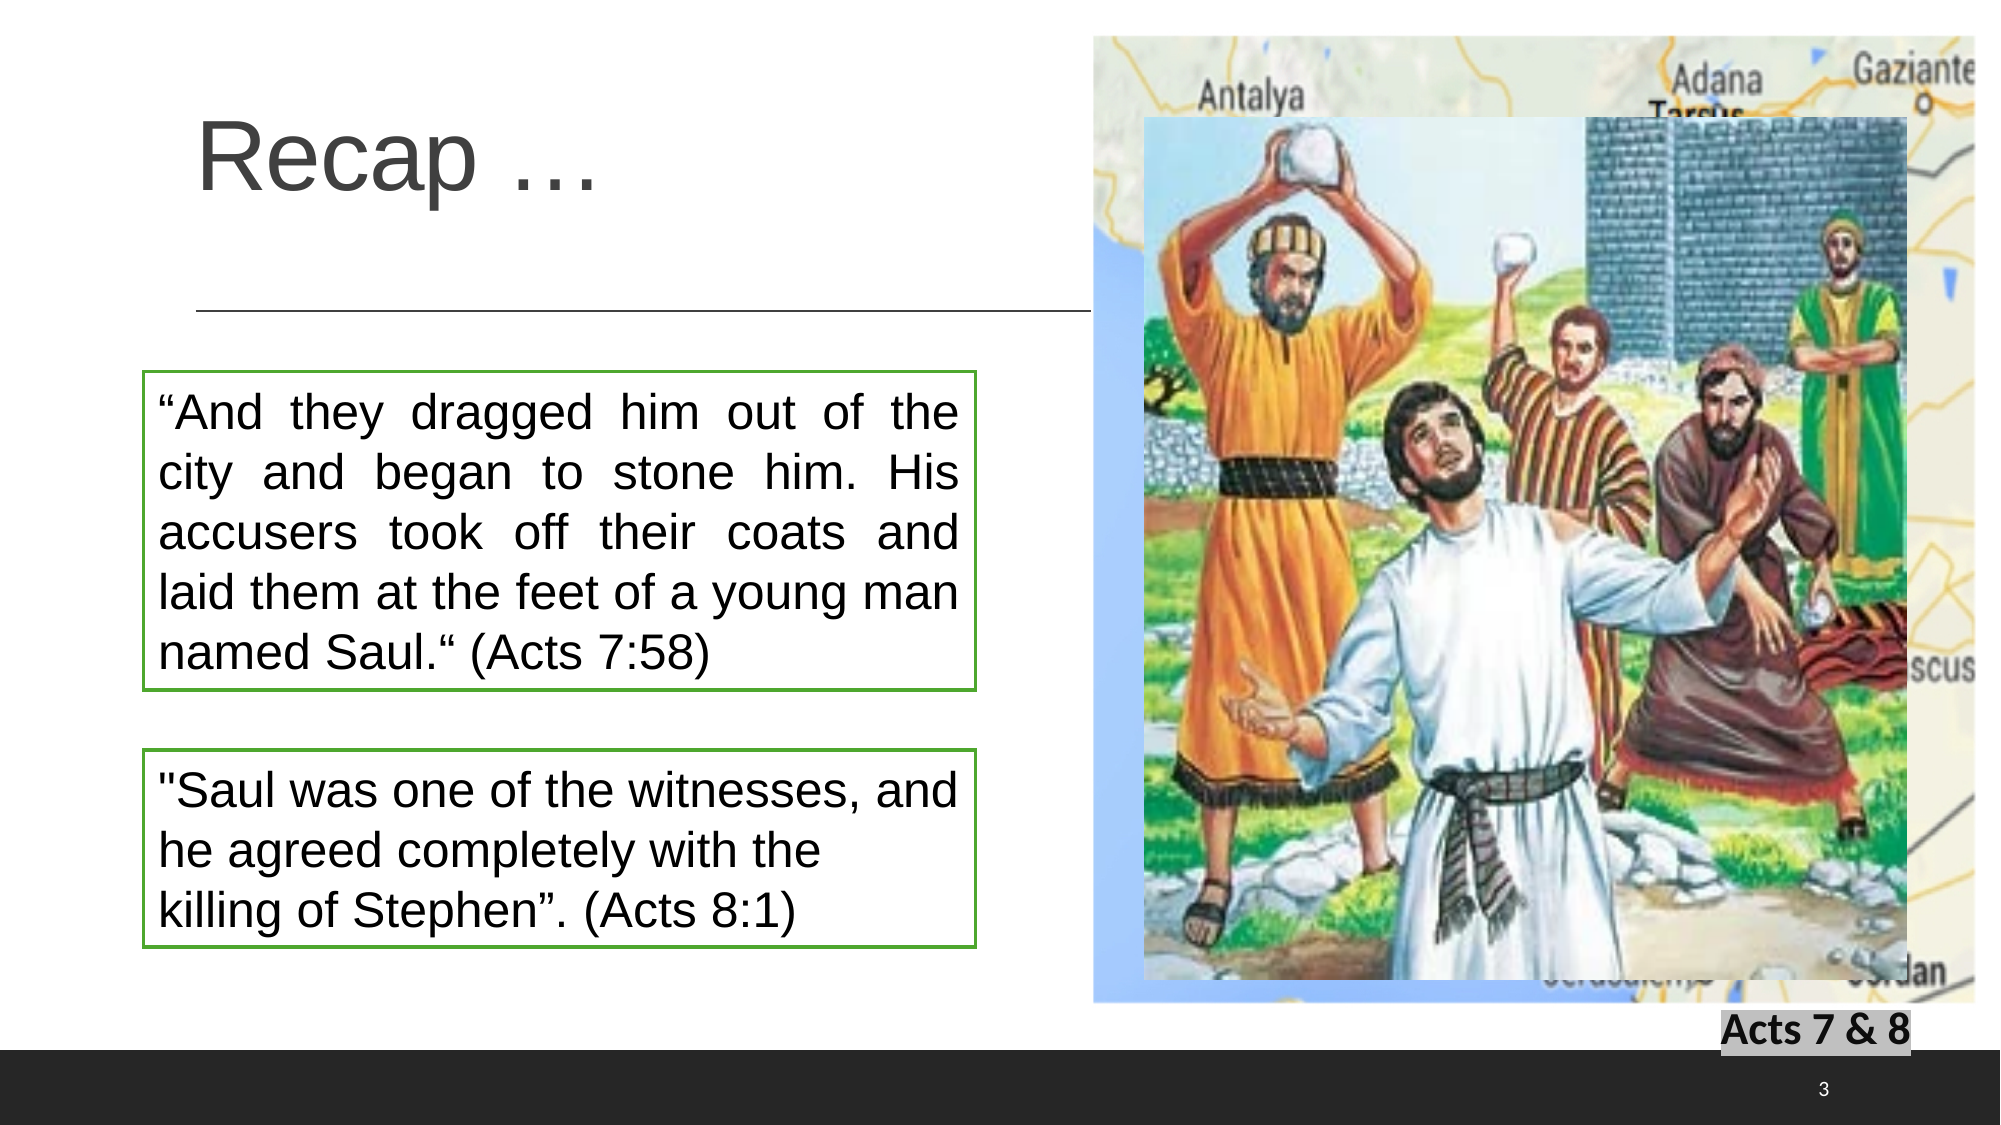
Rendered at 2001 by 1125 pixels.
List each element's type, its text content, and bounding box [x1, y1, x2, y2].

text_box [1803, 1062, 1932, 1118]
title Recap … [180, 47, 1091, 220]
text_box “And they dragged him out of the city and began to stone him. His accusers took off their coats and laid them at the feet of a young man named Saul.“ (Acts 7:58) [143, 371, 976, 691]
text_box "Saul was one of the witnesses, and he agreed completely with the killing of Stephen”. (Acts 8:1) [143, 750, 976, 947]
picture [1091, 30, 1983, 1008]
text_box Acts 7 & 8 [1705, 1008, 1955, 1062]
